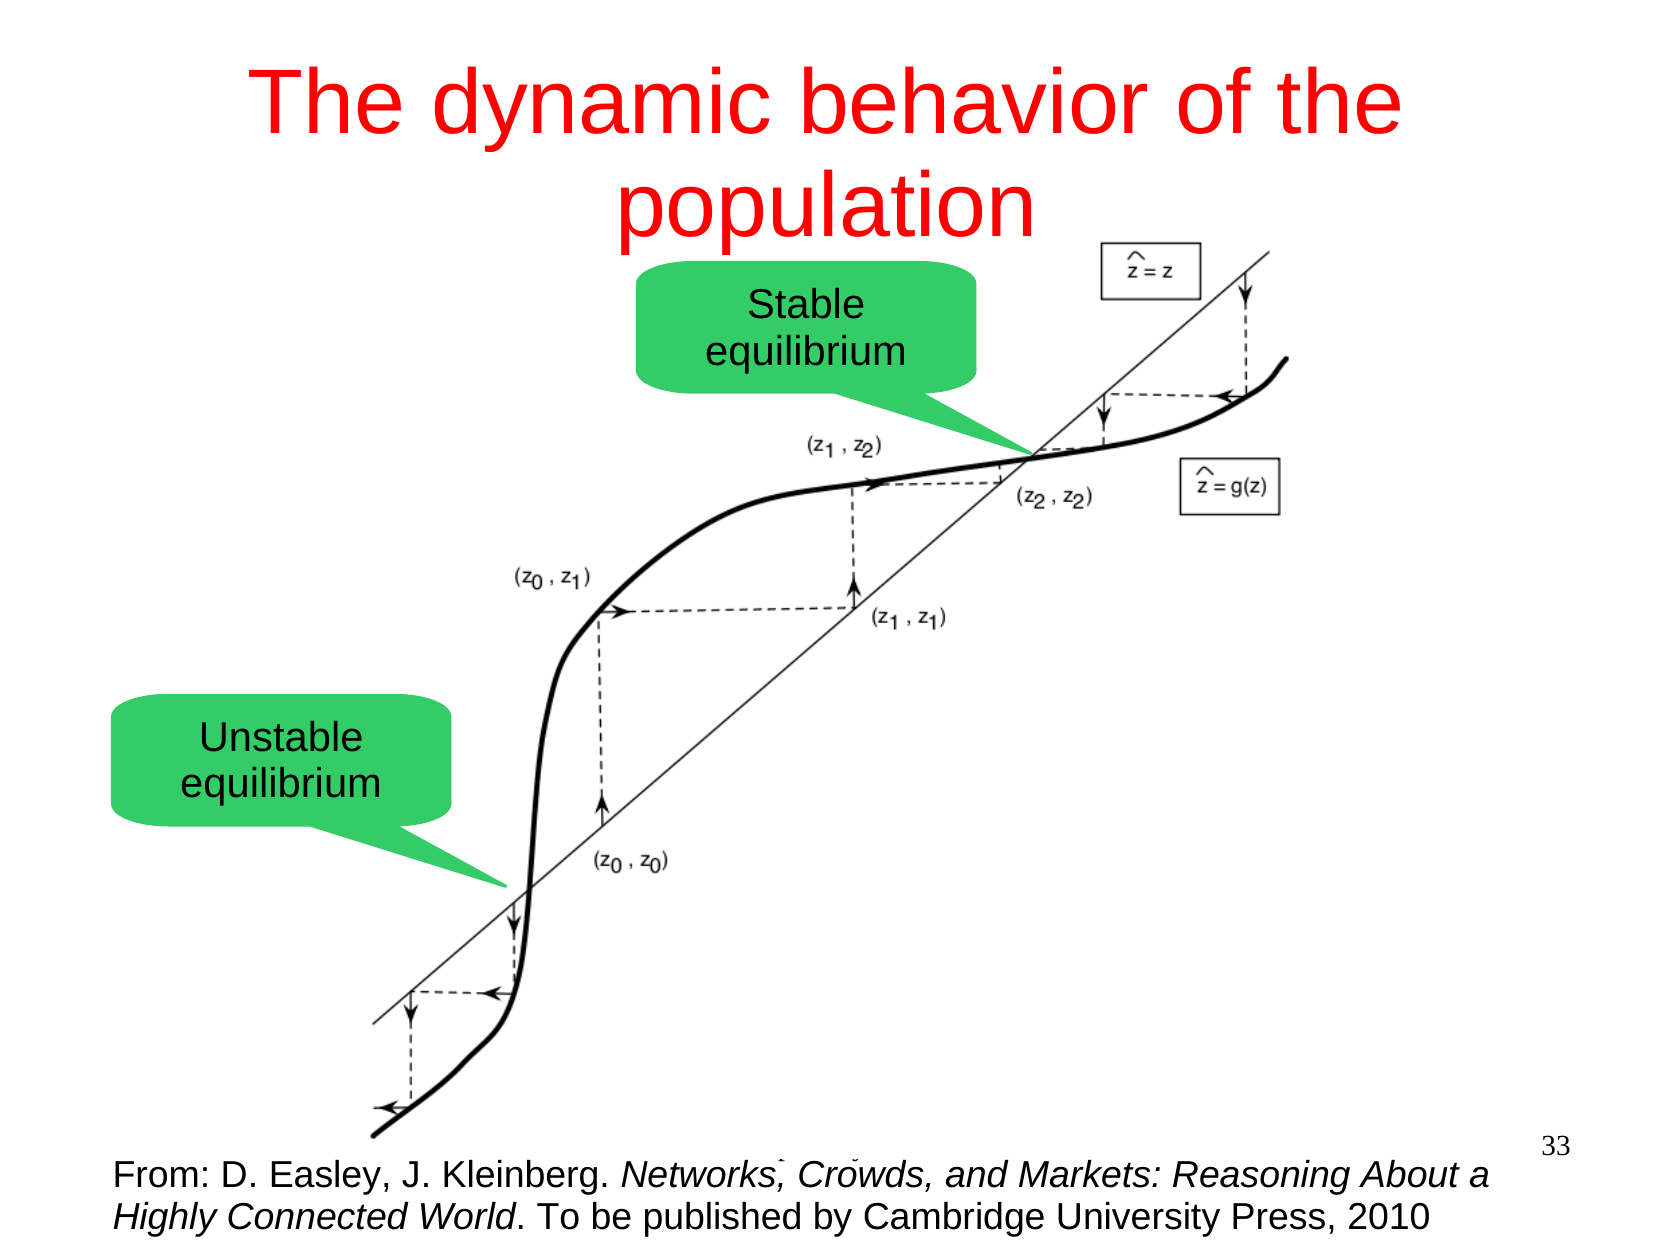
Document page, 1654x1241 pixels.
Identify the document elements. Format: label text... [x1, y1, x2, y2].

text_box Unstable equilibrium [112, 695, 506, 887]
title The dynamic behavior of the population [82, 49, 1571, 257]
text_box Stable equilibrium [637, 262, 1031, 454]
picture [353, 257, 1313, 1153]
text_box From: D. Easley, J. Kleinberg. Networks, Crowds, and Markets: Reasoning About a Highly Connected World. To be published by Cambridge University Press, 2010 [112, 1153, 1538, 1238]
